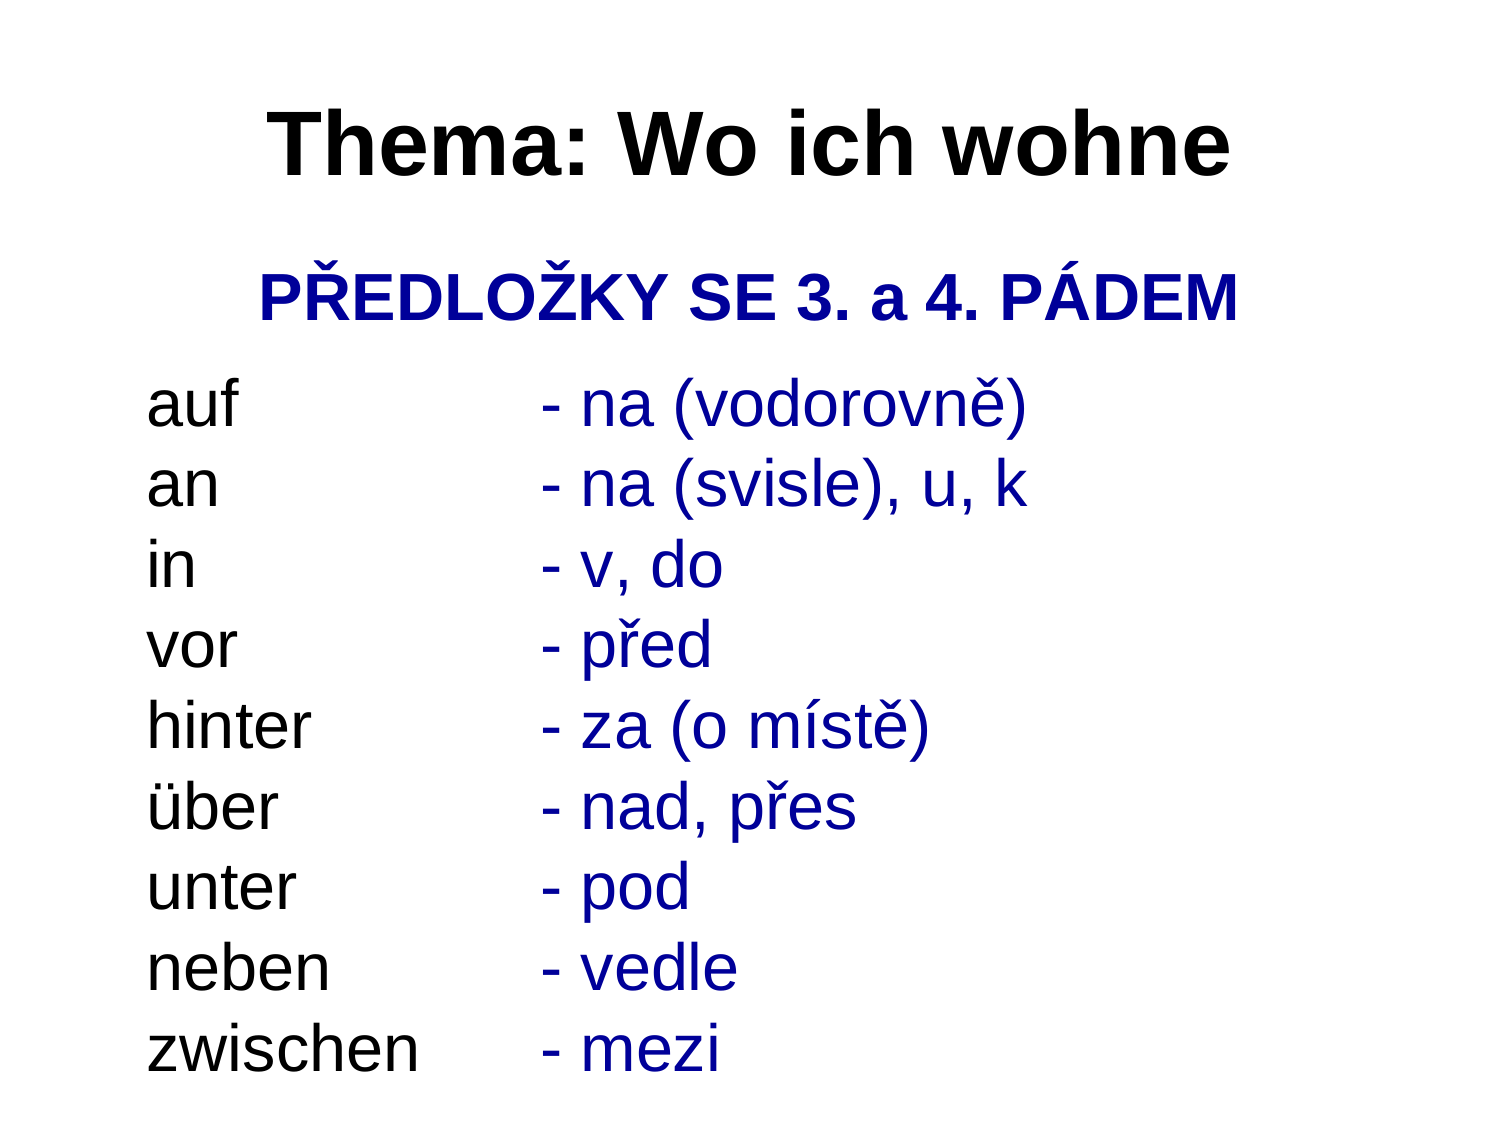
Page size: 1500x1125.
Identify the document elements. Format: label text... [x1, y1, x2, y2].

list PŘEDLOŽKY SE 3. a 4. PÁDEM auf - na (vodorovně) an - na (svisle), u, k in - v, do vor - před hinter - za (o místě) über - nad, přes unter - pod neben - vedle zwischen - mezi [75, 220, 1426, 1087]
title Thema: Wo ich wohne [75, 45, 1426, 220]
